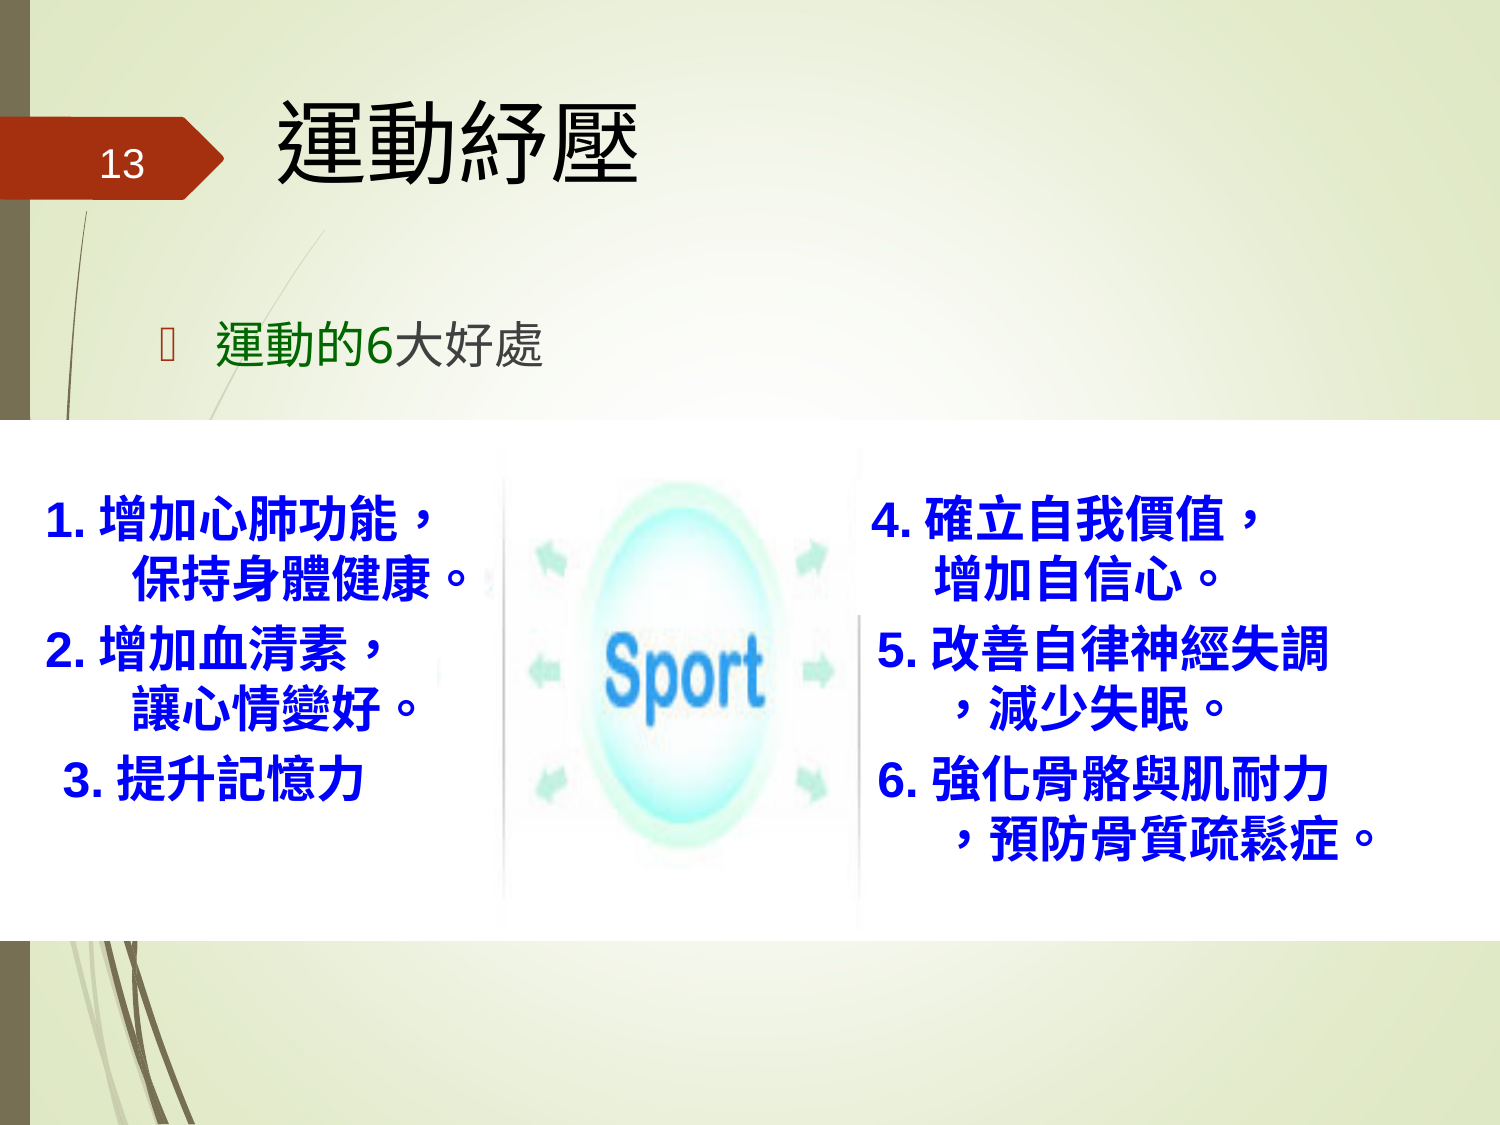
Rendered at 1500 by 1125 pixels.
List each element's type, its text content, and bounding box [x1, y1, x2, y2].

list 運動的6大好處 [144, 305, 1495, 420]
text_box 1.增加心肺功能， 保持身體健康。 [29, 479, 485, 615]
text_box 2.增加血清素， 讓心情變好。 [29, 609, 438, 745]
text_box 4.確立自我價值， 增加自信心。 [856, 479, 1400, 615]
text_box [83, 129, 180, 190]
text_box 6.強化骨骼與肌耐力 ，預防骨質疏鬆症。 [862, 739, 1500, 875]
title 運動紓壓 [260, 77, 1500, 266]
text_box 3.提升記憶力 [47, 739, 461, 815]
list 運動的6大好處 [144, 941, 1495, 1049]
picture [0, 420, 1500, 941]
text_box 5.改善自律神經失調 ，減少失眠。 [861, 609, 1388, 745]
